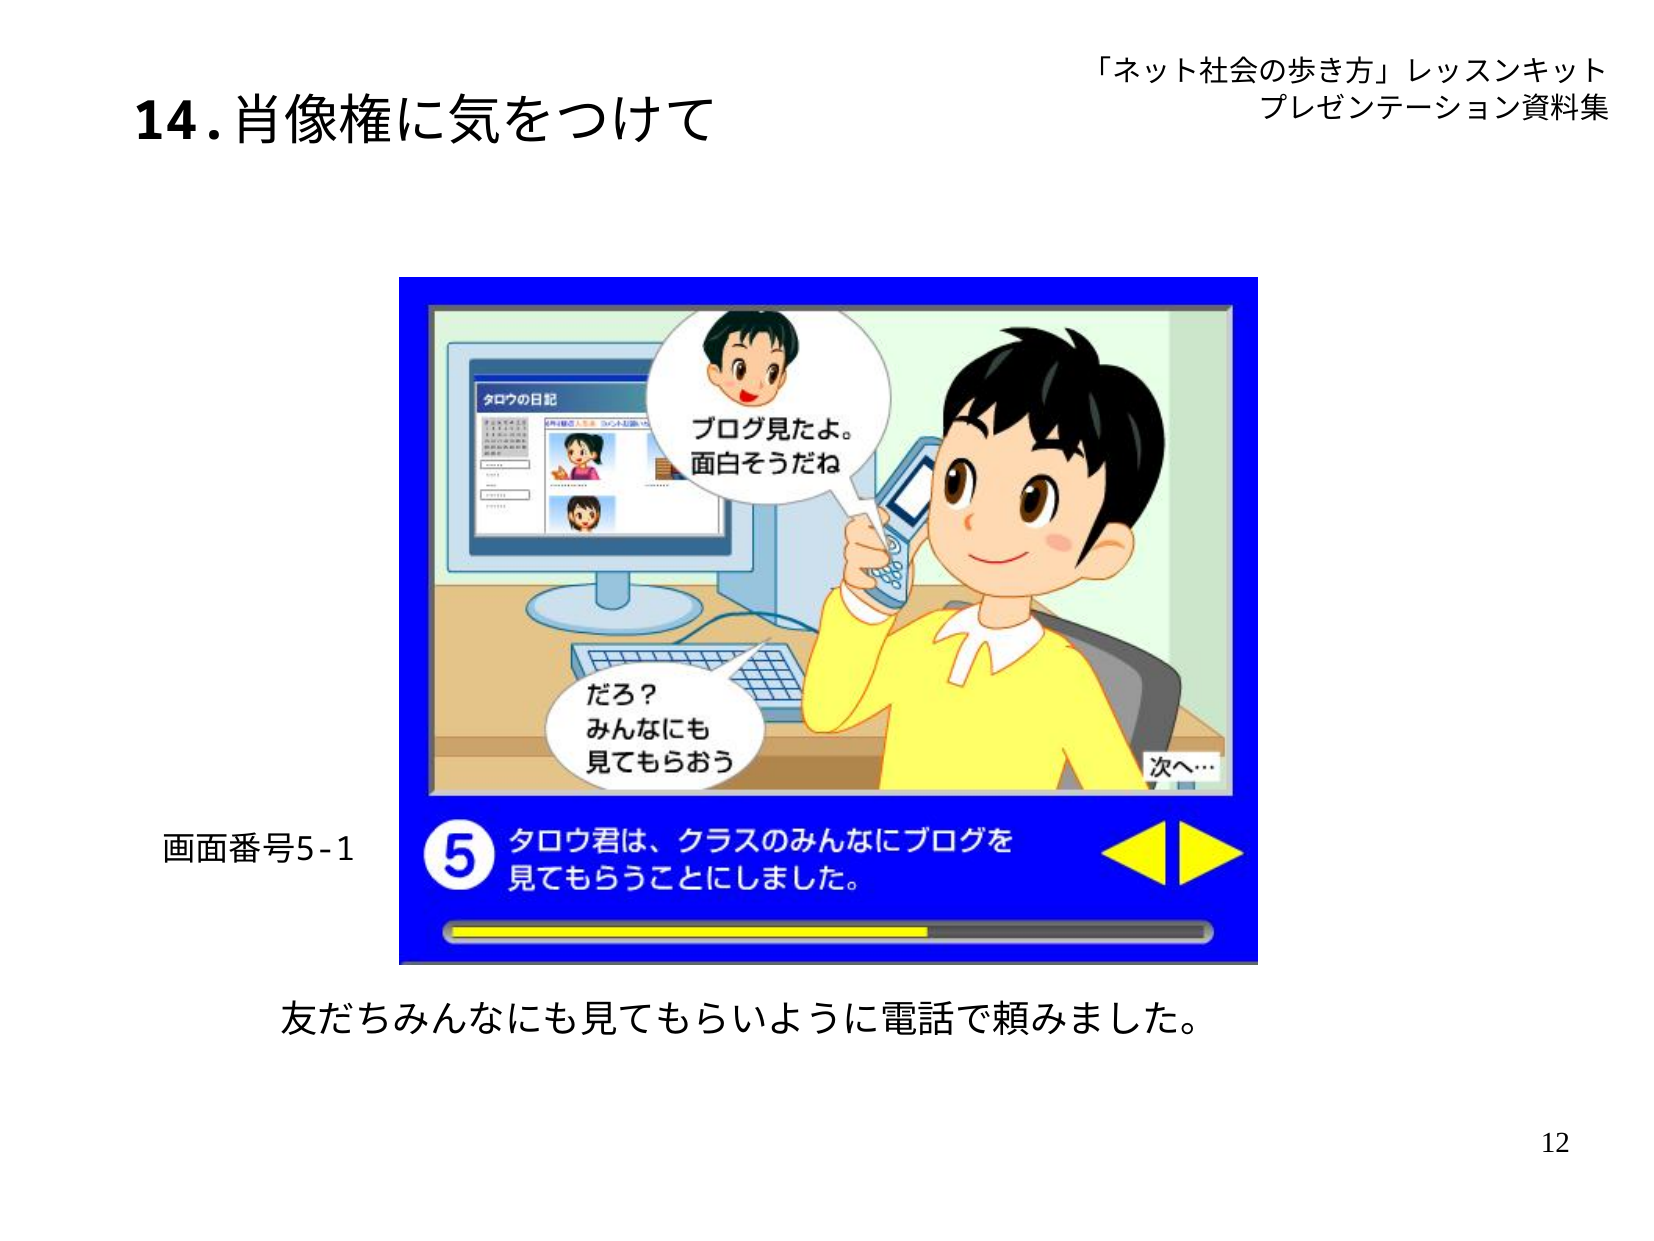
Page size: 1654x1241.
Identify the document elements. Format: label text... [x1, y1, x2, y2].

picture [399, 277, 1258, 965]
text_box 画面番号5-1 [147, 826, 384, 875]
text_box 友だちみんなにも見てもらいように電話で頼みました。 [265, 981, 1418, 1051]
text_box 14.肖像権に気をつけて [118, 88, 1093, 158]
text_box 「ネット社会の歩き方」レッスンキット プレゼンテーション資料集 [1062, 44, 1625, 134]
